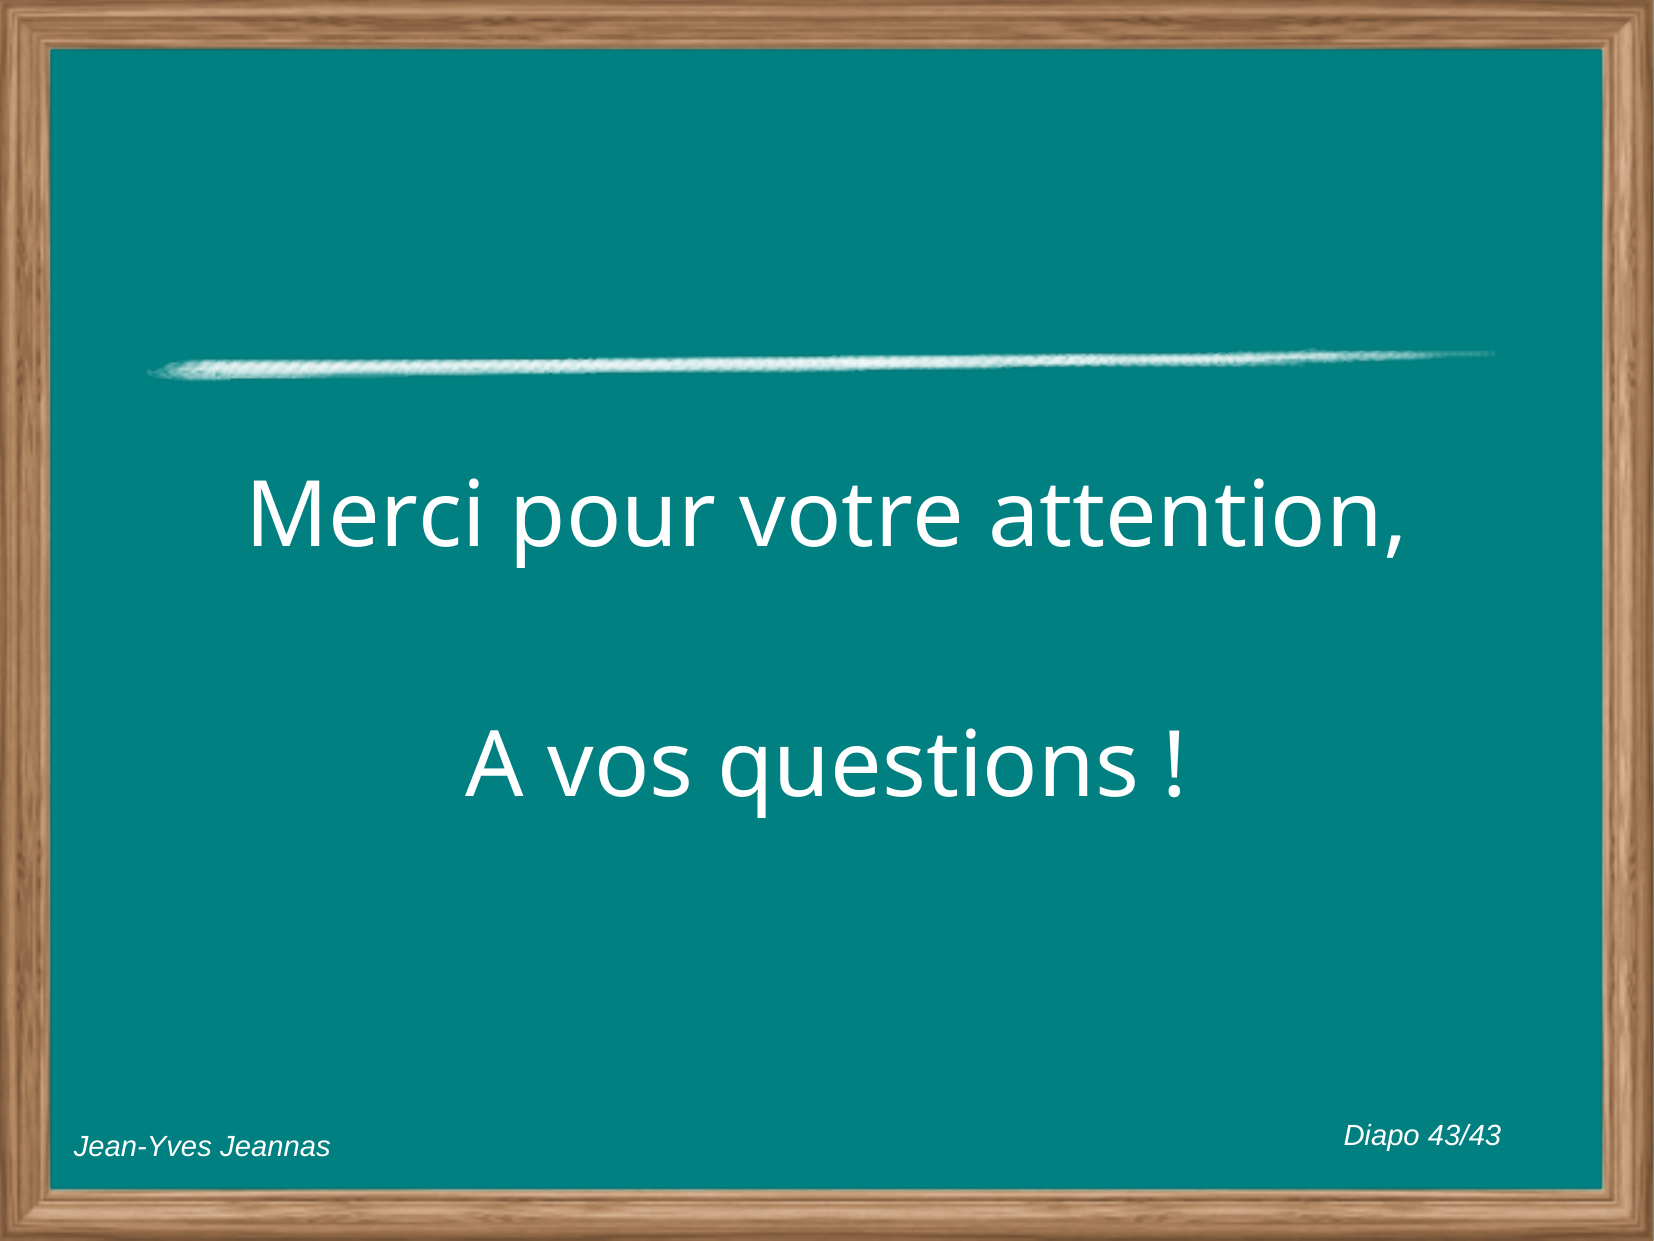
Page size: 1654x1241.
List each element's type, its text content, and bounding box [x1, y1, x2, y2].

subtitle Merci pour votre attention, A vos questions ! [88, 88, 1565, 1184]
picture [0, 0, 1654, 1241]
